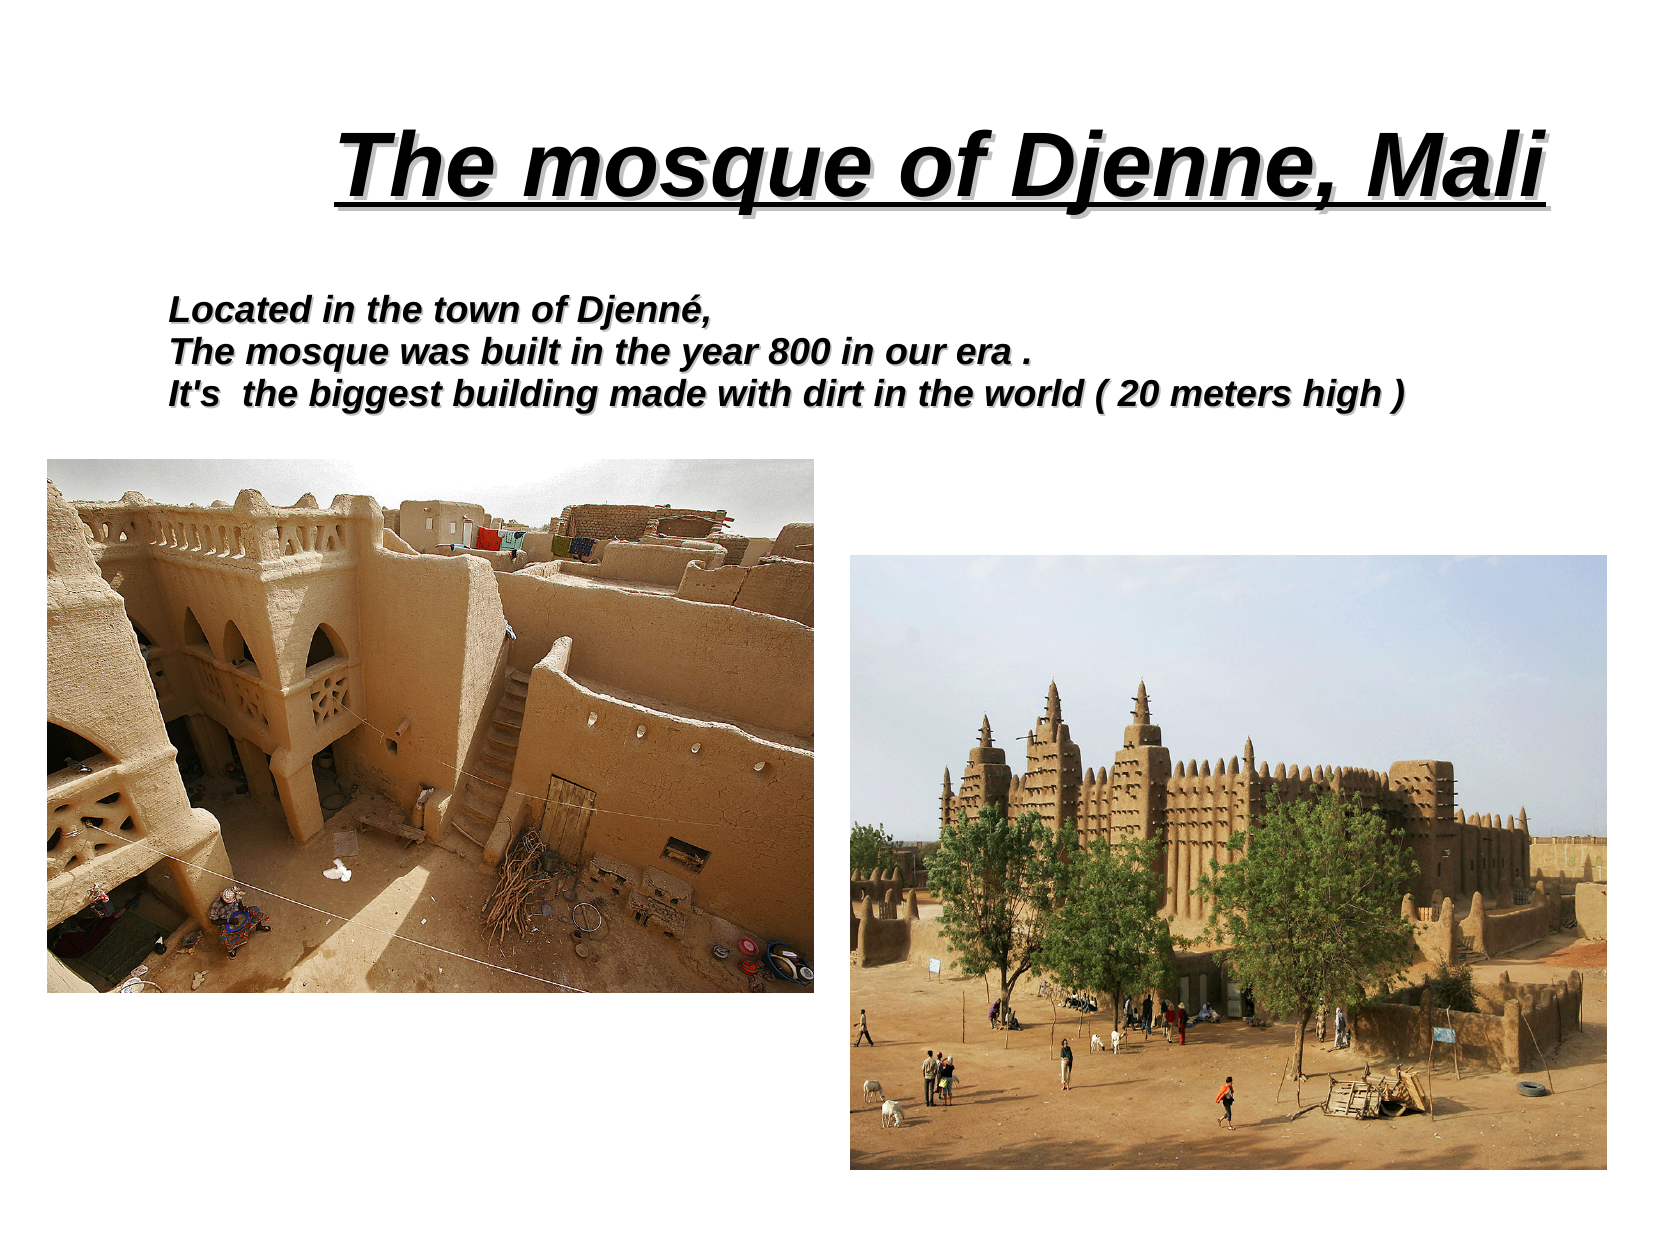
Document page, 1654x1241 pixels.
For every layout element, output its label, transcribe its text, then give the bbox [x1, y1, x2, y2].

text_box The mosque of Djenne, Mali [318, 106, 1571, 224]
picture [47, 459, 814, 993]
picture [850, 555, 1607, 1170]
text_box Located in the town of Djenné, The mosque was built in the year 800 in our era . It's the biggest building made with dirt in the world ( 20 meters high ) [153, 281, 1477, 426]
